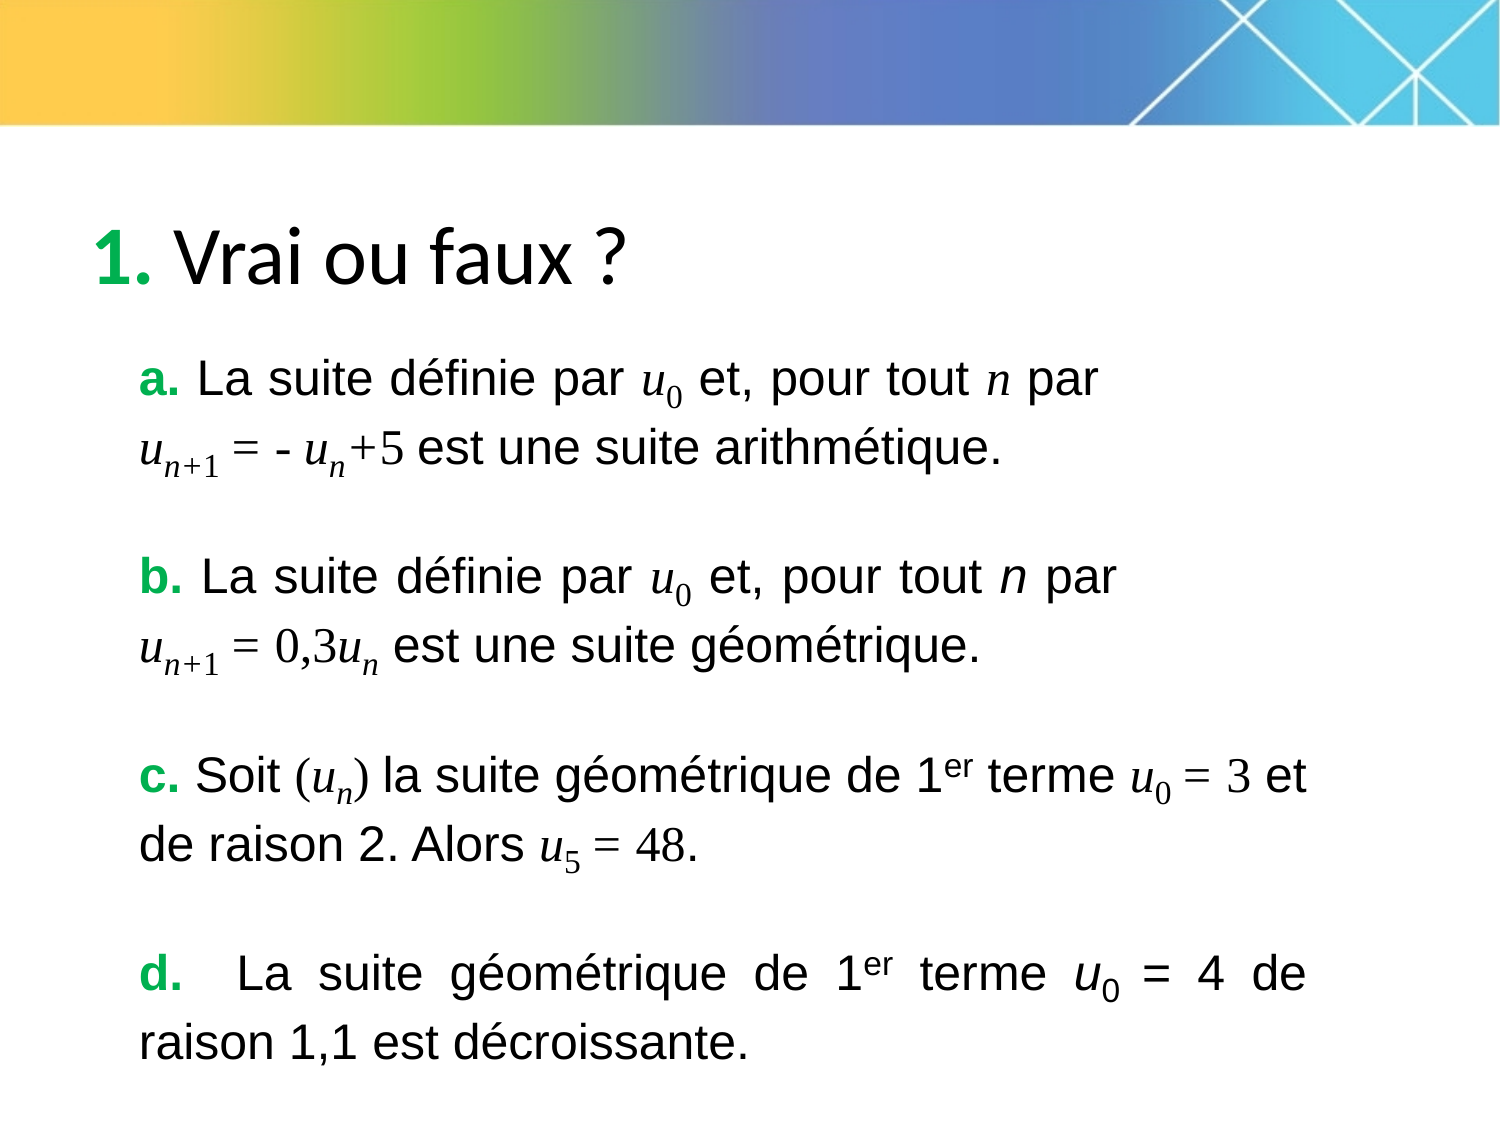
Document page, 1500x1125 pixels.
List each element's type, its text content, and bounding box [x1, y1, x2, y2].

text_box 1. Vrai ou faux ? [75, 164, 1500, 338]
text_box a. La suite définie par u0 et, pour tout n par un+1 = - un+5 est une suite arithmétique. b. La suite définie par u0 et, pour tout n par un+1 = 0,3un est une suite géométrique. c. Soit (un) la suite géométrique de 1er terme u0 = 3 et de raison 2. Alors u5 = 48. d. La suite géométrique de 1er terme u0 = 4 de raison 1,1 est décroissante. [124, 338, 1329, 1077]
